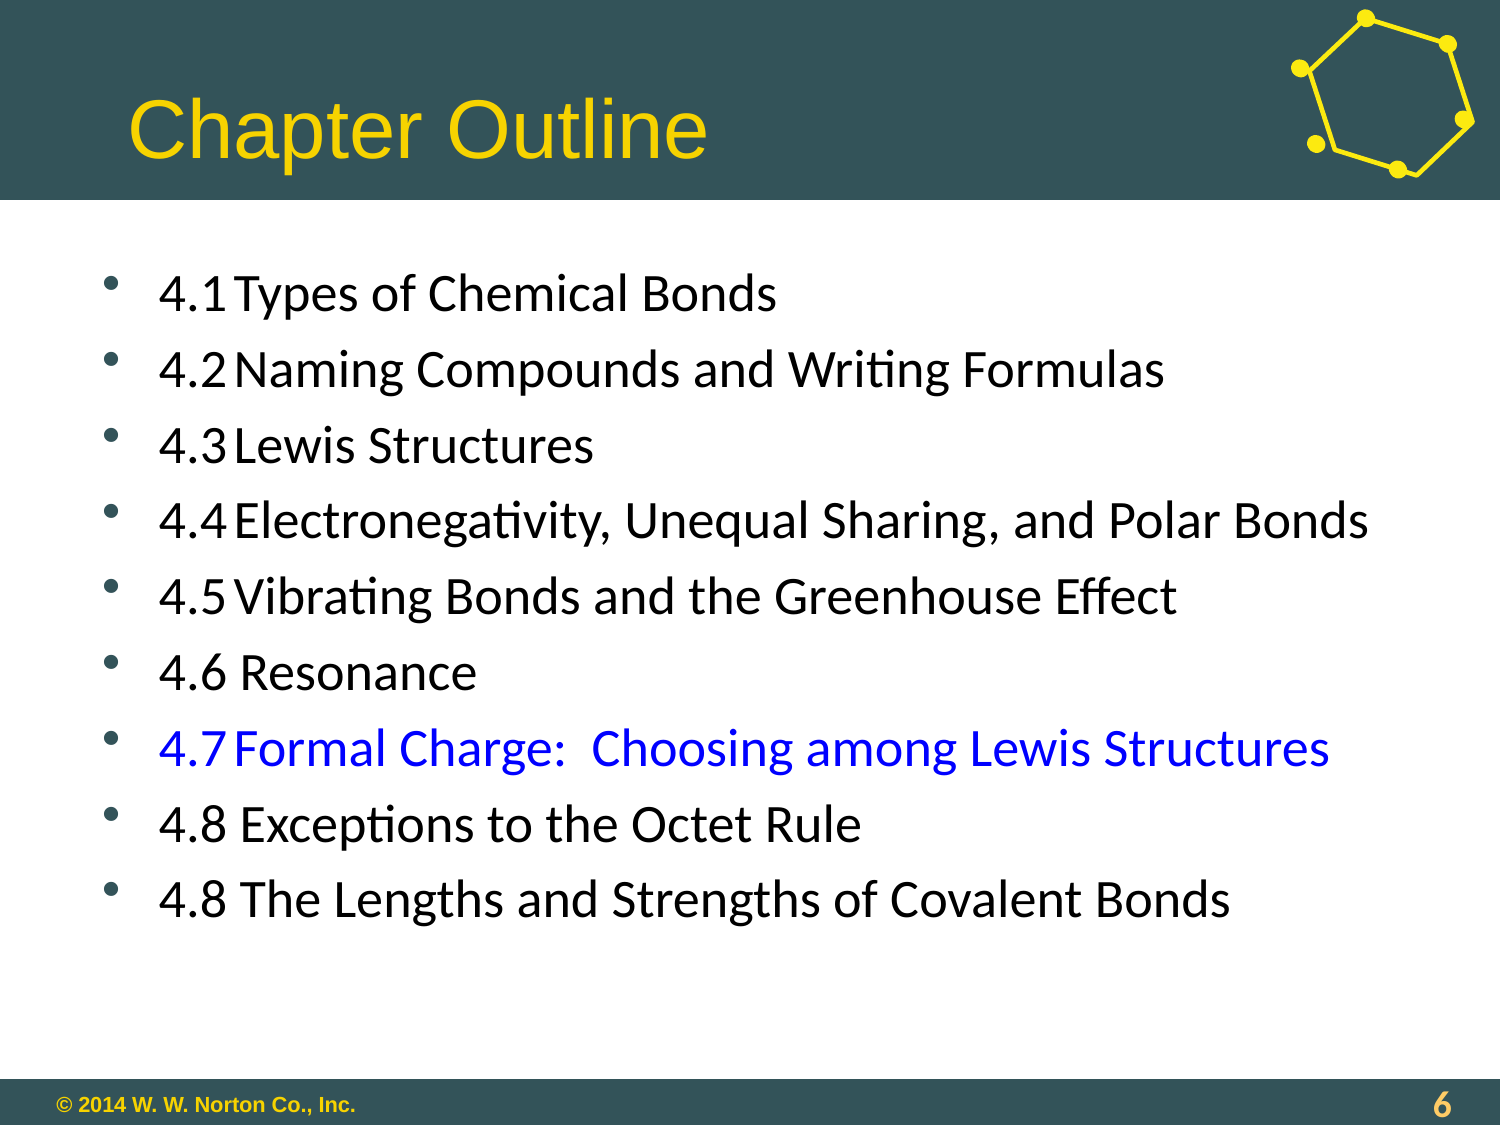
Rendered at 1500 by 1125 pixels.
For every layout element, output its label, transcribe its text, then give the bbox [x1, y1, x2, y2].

slide_number <number> [1417, 1076, 1468, 1125]
title Chapter Outline [112, 50, 1388, 200]
list 4.1 Types of Chemical Bonds 4.2 Naming Compounds and Writing Formulas 4.3 Lewis Structures 4.4 Electronegativity, Unequal Sharing, and Polar Bonds 4.5 Vibrating Bonds and the Greenhouse Effect 4.6 Resonance 4.7 Formal Charge: Choosing among Lewis Structures 4.8 Exceptions to the Octet Rule 4.8 The Lengths and Strengths of Covalent Bonds [87, 249, 1425, 988]
